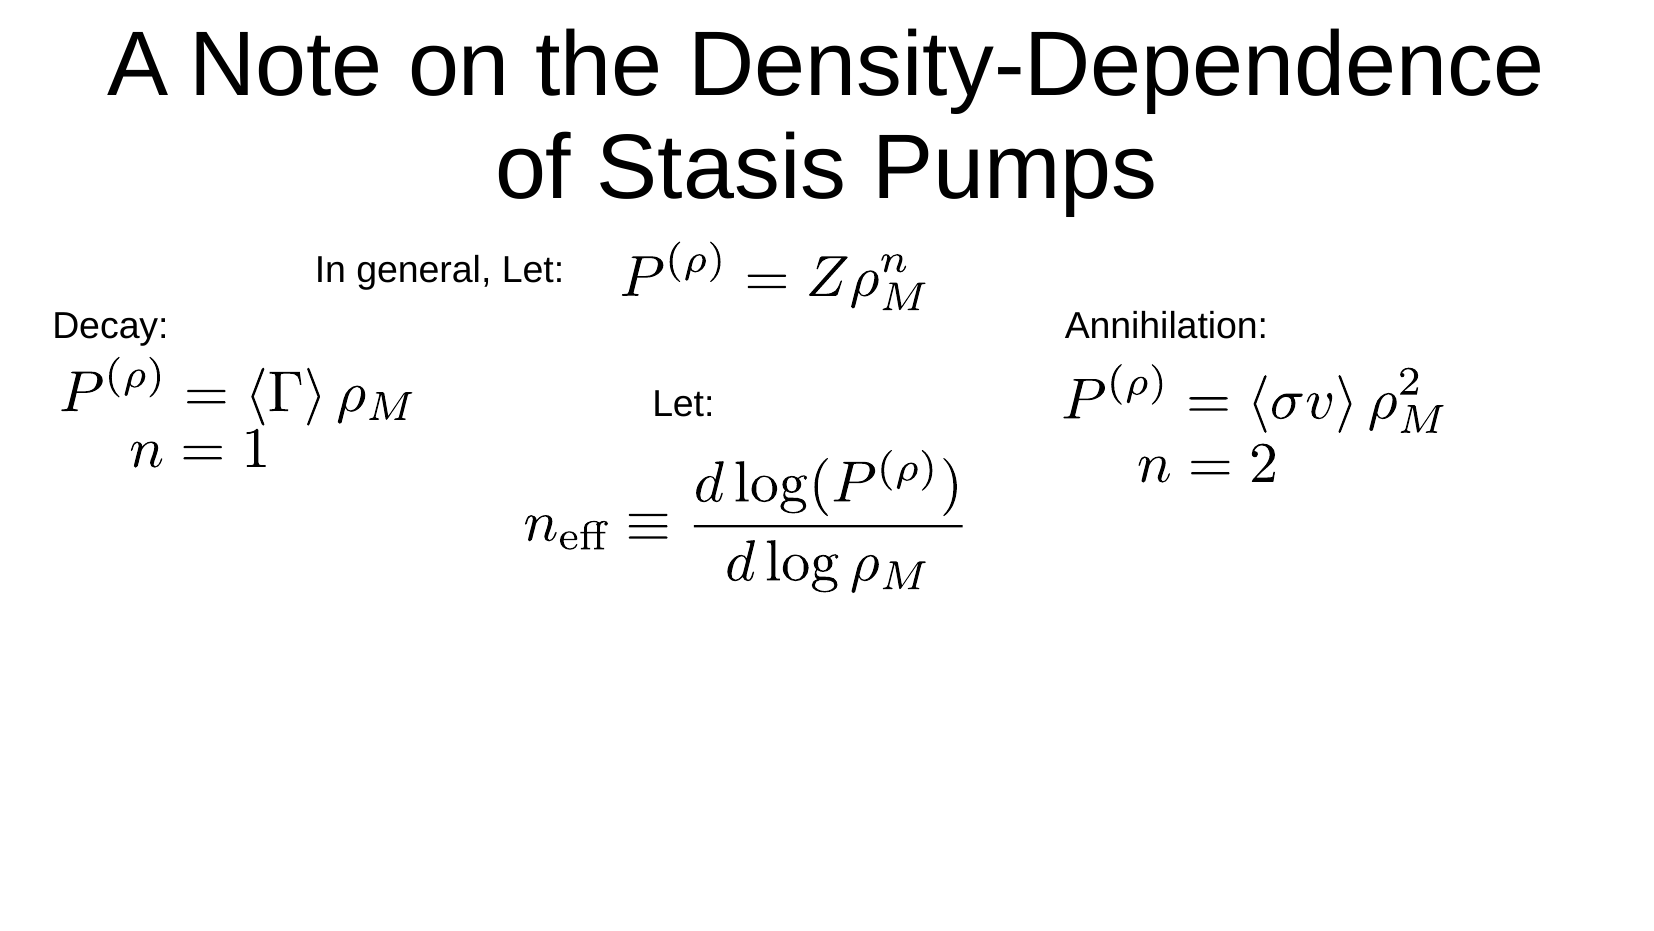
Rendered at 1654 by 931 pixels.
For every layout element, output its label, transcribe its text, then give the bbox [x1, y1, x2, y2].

text_box Decay: [37, 297, 488, 355]
text_box [130, 428, 266, 468]
text_box [621, 241, 926, 311]
text_box Annihilation: [1050, 297, 1576, 355]
text_box Let: [637, 375, 1013, 432]
text_box [61, 356, 413, 426]
title A Note on the Density-Dependence of Stasis Pumps [82, 12, 1571, 218]
text_box [525, 450, 963, 594]
text_box In general, Let: [300, 240, 601, 298]
text_box [1063, 364, 1444, 433]
text_box [1138, 443, 1276, 483]
